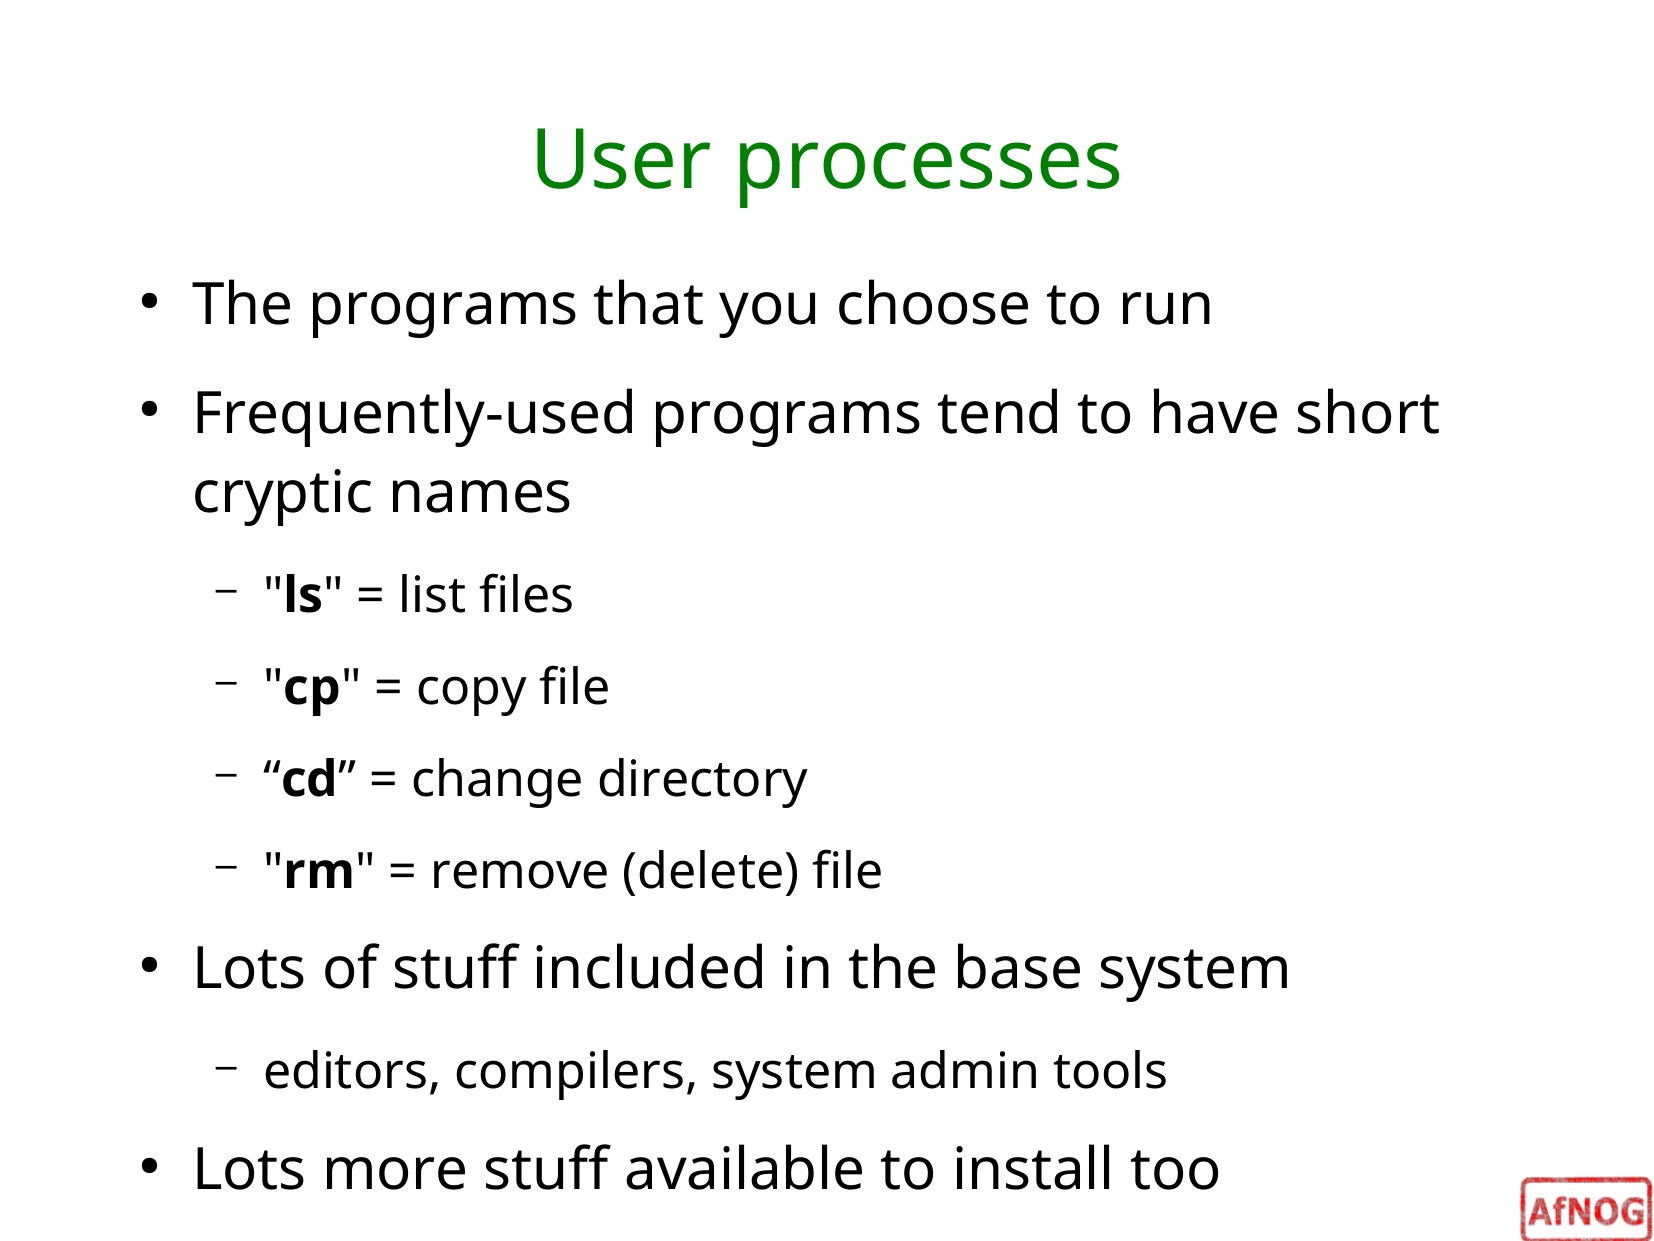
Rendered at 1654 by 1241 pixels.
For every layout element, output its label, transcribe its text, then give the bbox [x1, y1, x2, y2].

picture [1519, 1175, 1654, 1241]
title User processes [121, 73, 1533, 241]
list The programs that you choose to run Frequently-used programs tend to have short cryptic names "ls" = list files "cp" = copy file “cd” = change directory "rm" = remove (delete) file Lots of stuff included in the base system editors, compilers, system admin tools Lots more stuff available to install too packages / ports [121, 262, 1533, 1203]
